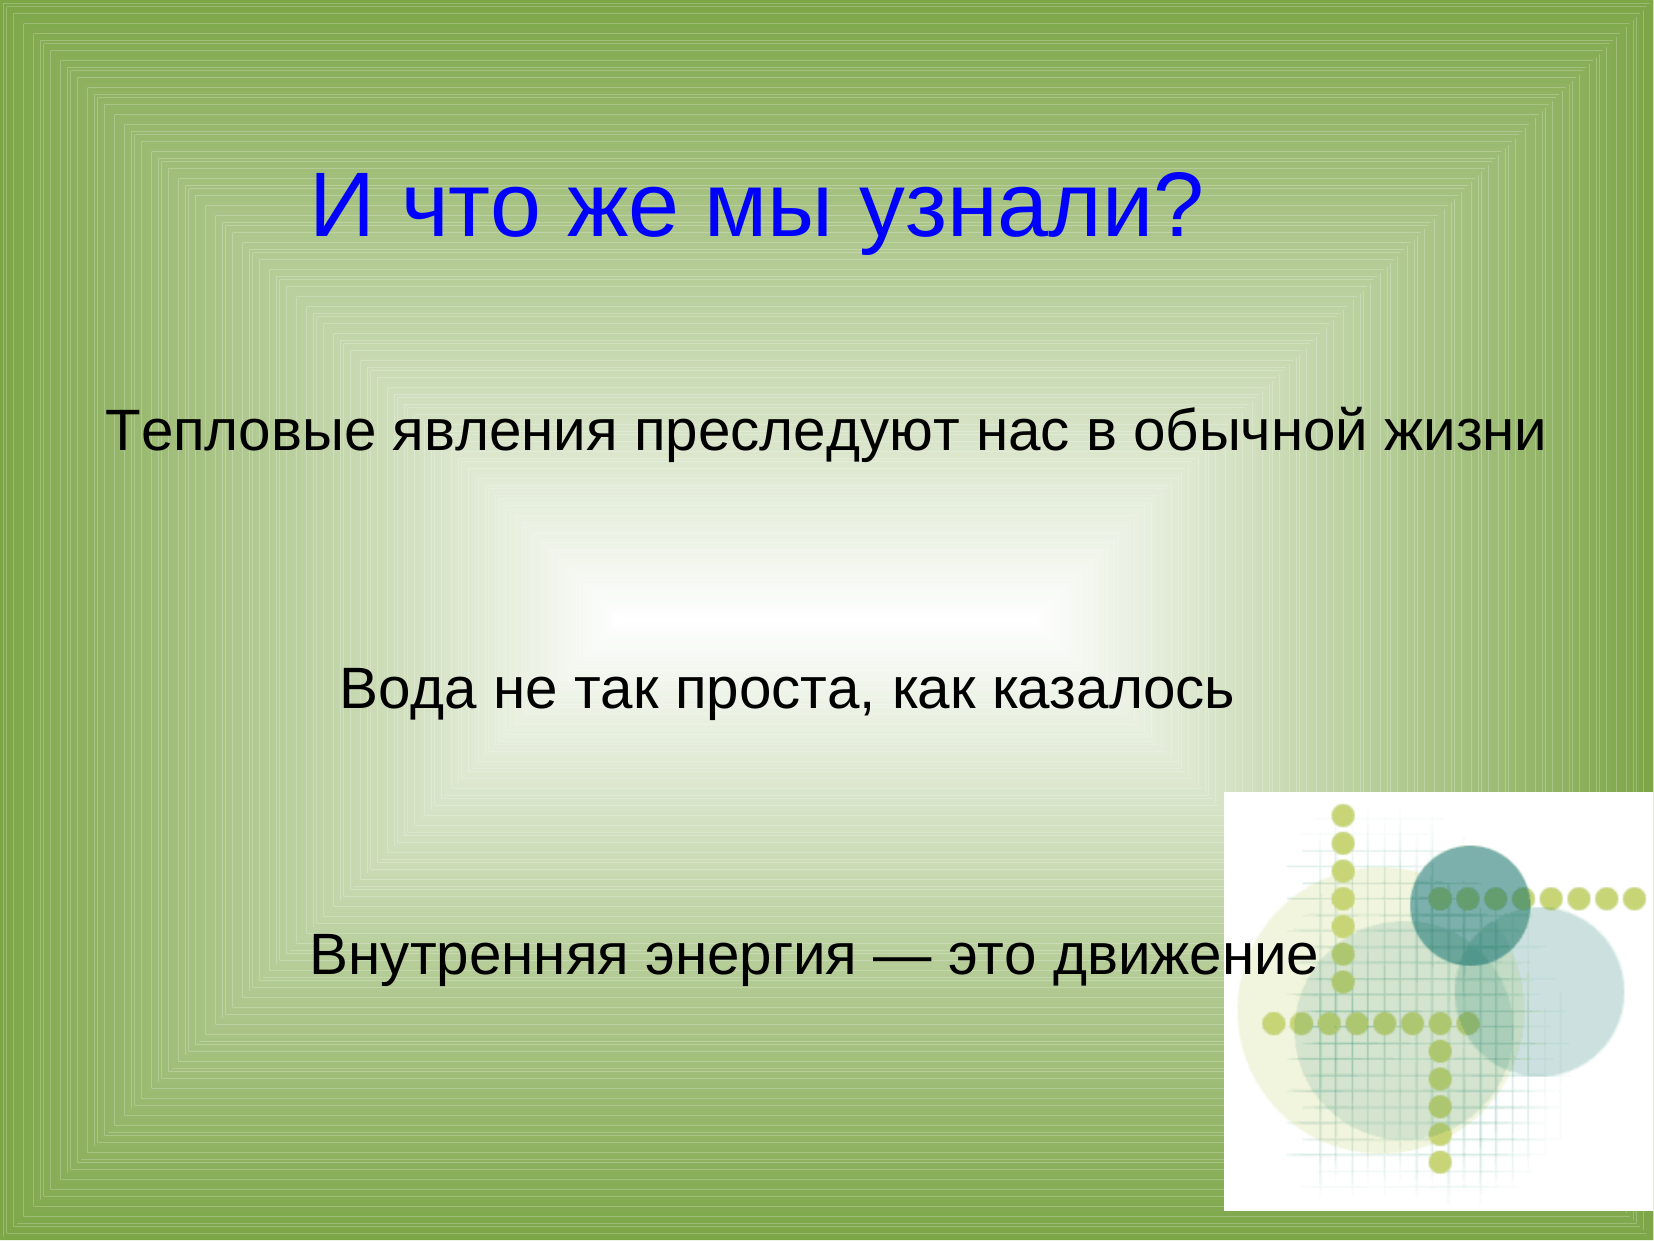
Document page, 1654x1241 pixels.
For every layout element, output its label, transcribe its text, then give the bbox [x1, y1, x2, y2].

text_box И что же мы узнали? [295, 147, 1301, 274]
text_box Тепловые явления преследуют нас в обычной жизни [90, 390, 1597, 471]
text_box Внутренняя энергия — это движение [295, 915, 1359, 996]
picture [1224, 792, 1654, 1211]
text_box Вода не так проста, как казалось [324, 649, 1270, 730]
